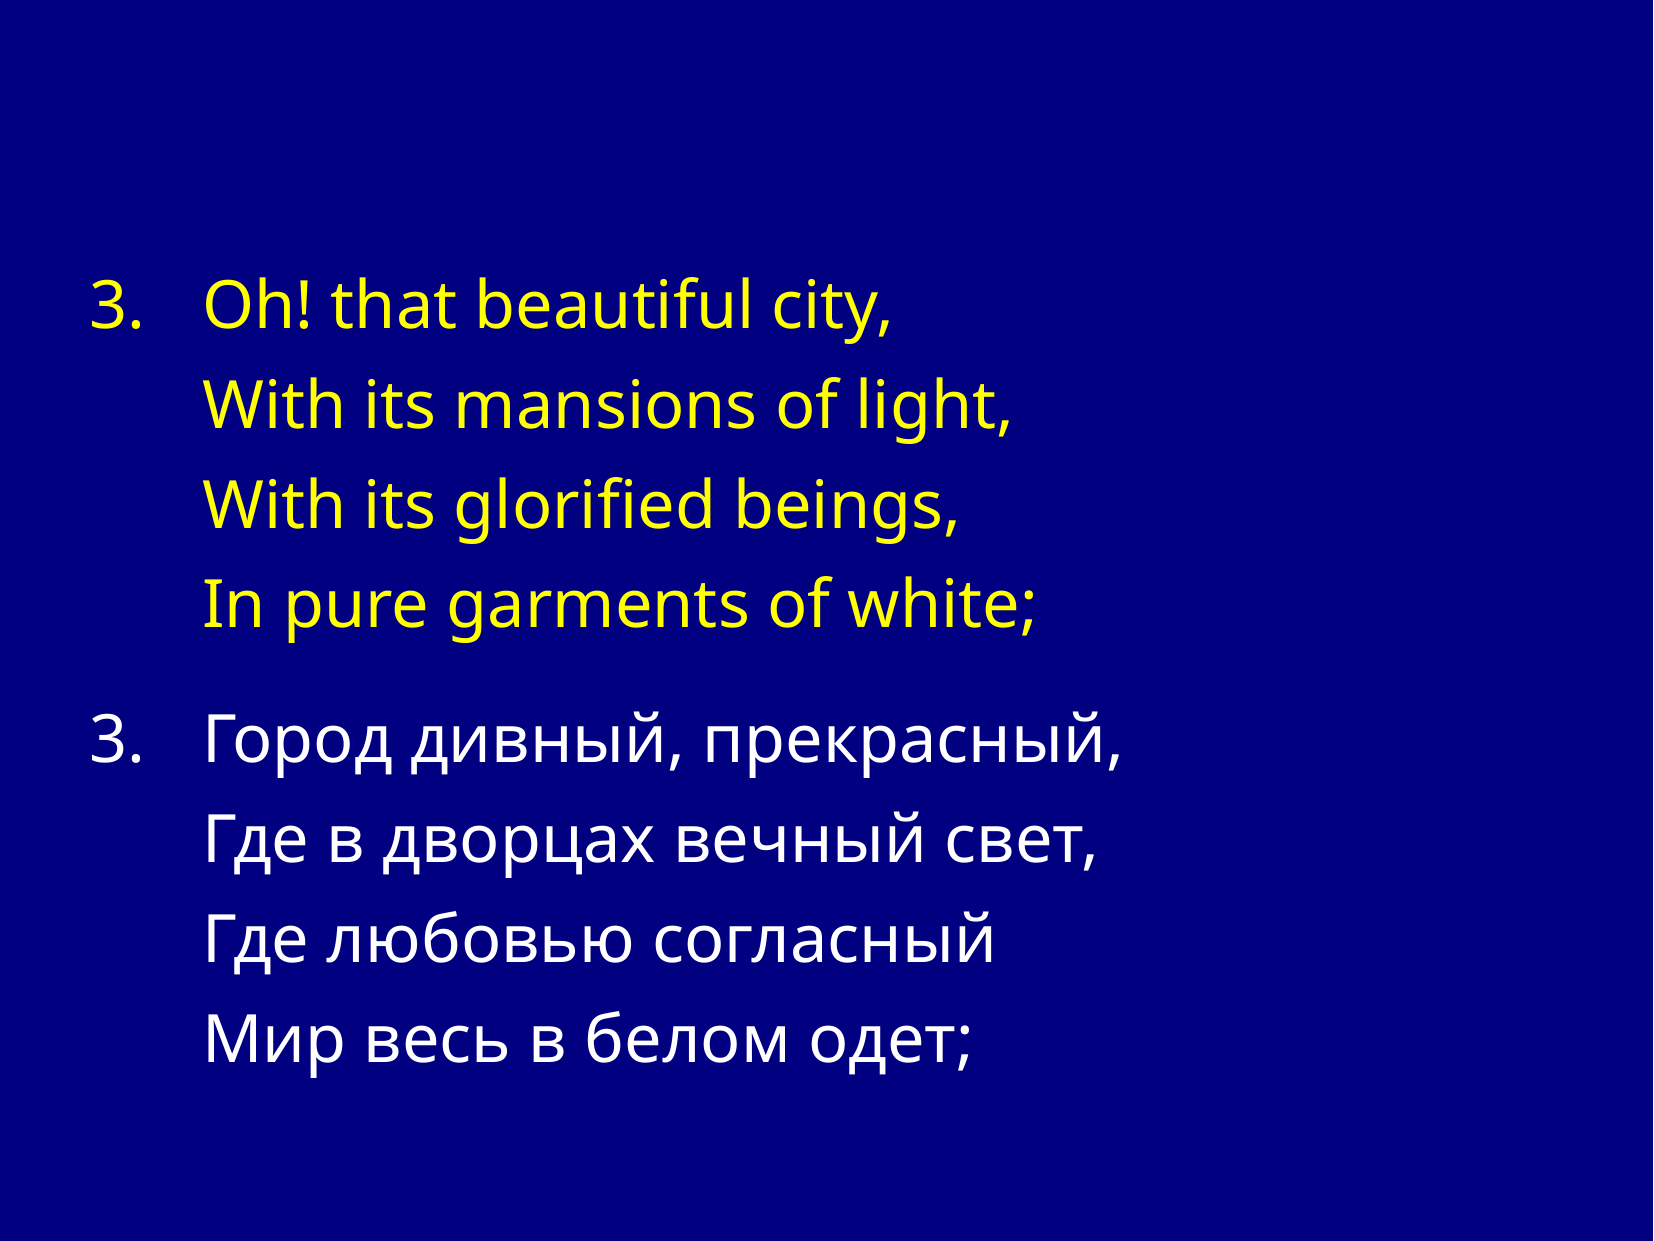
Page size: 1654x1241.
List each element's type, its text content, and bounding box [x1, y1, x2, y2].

text_box 3. Oh! that beautiful city, With its mansions of light, With its glorified beings, In pure garments of white; [75, 150, 1576, 638]
text_box 3. Город дивный, прекрасный, Где в дворцах вечный свет, Где любовью согласный Мир весь в белом одет; [75, 675, 1576, 1163]
